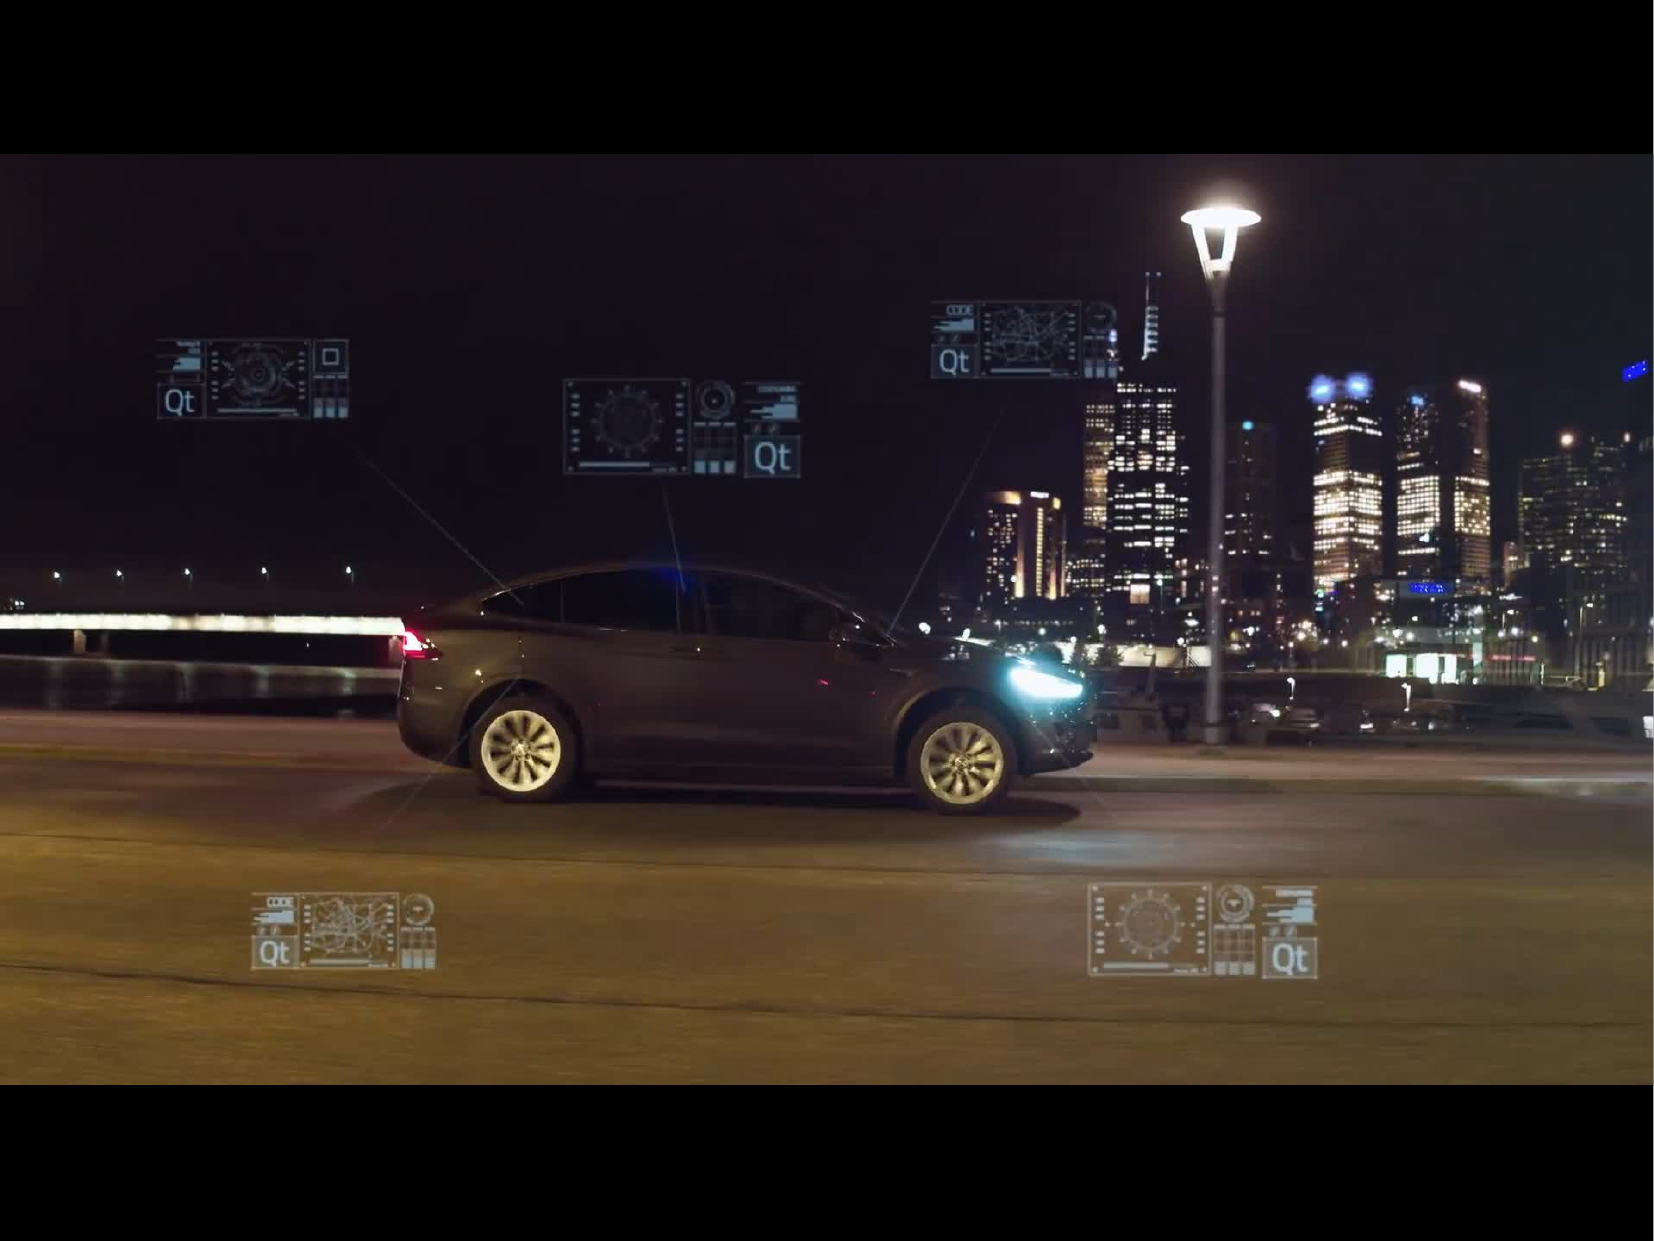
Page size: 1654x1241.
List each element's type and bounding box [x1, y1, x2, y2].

text_box [0, 1085, 1654, 1241]
picture [0, 154, 1654, 1085]
text_box [0, 0, 1654, 154]
